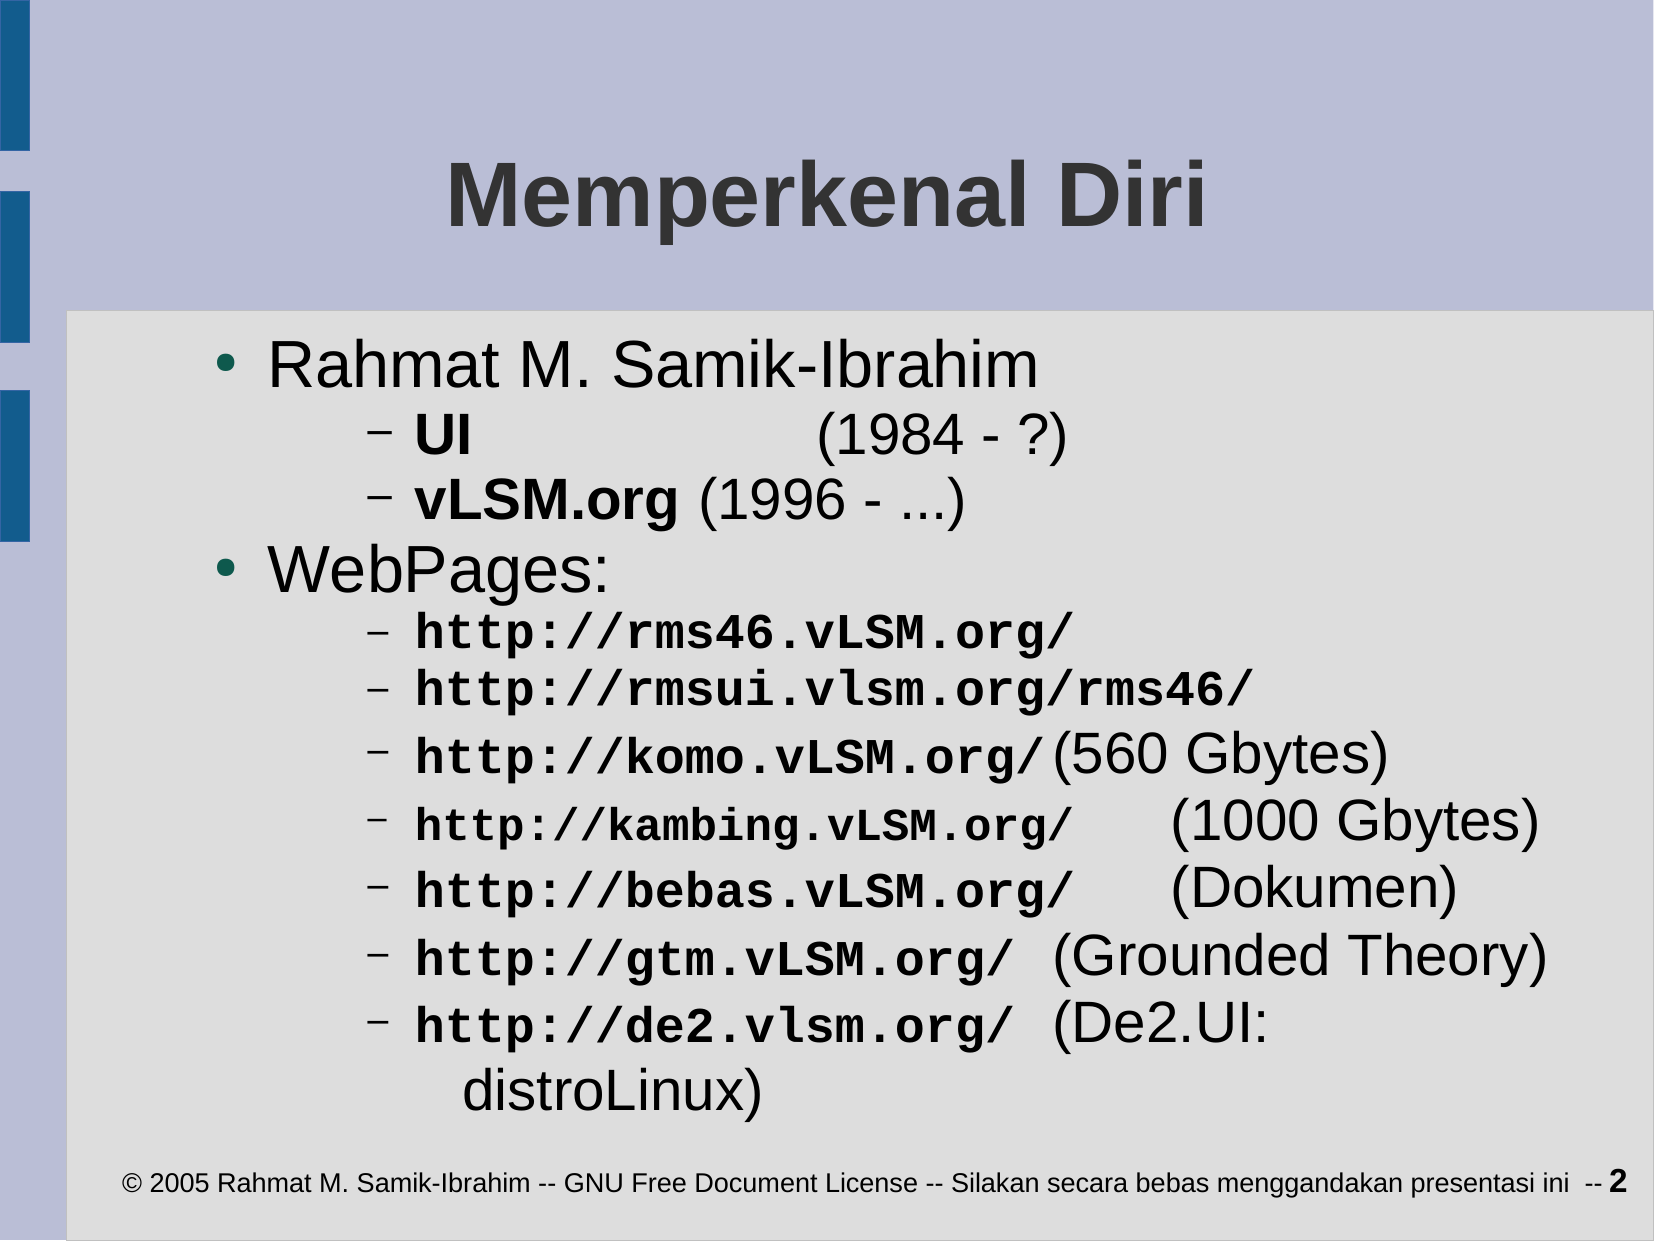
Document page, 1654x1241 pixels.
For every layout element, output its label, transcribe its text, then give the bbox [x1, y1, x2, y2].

list Rahmat M. Samik-Ibrahim UI (1984 - ?) vLSM.org (1996 - ...) WebPages: http://rms46.vLSM.org/ http://rmsui.vlsm.org/rms46/ http://komo.vLSM.org/ (560 Gbytes) http://kambing.vLSM.org/ (1000 Gbytes) http://bebas.vLSM.org/ (Dokumen) http://gtm.vLSM.org/ (Grounded Theory) http://de2.vlsm.org/ (De2.UI: distroLinux) [178, 327, 1570, 1109]
title Memperkenal Diri [121, 91, 1534, 299]
